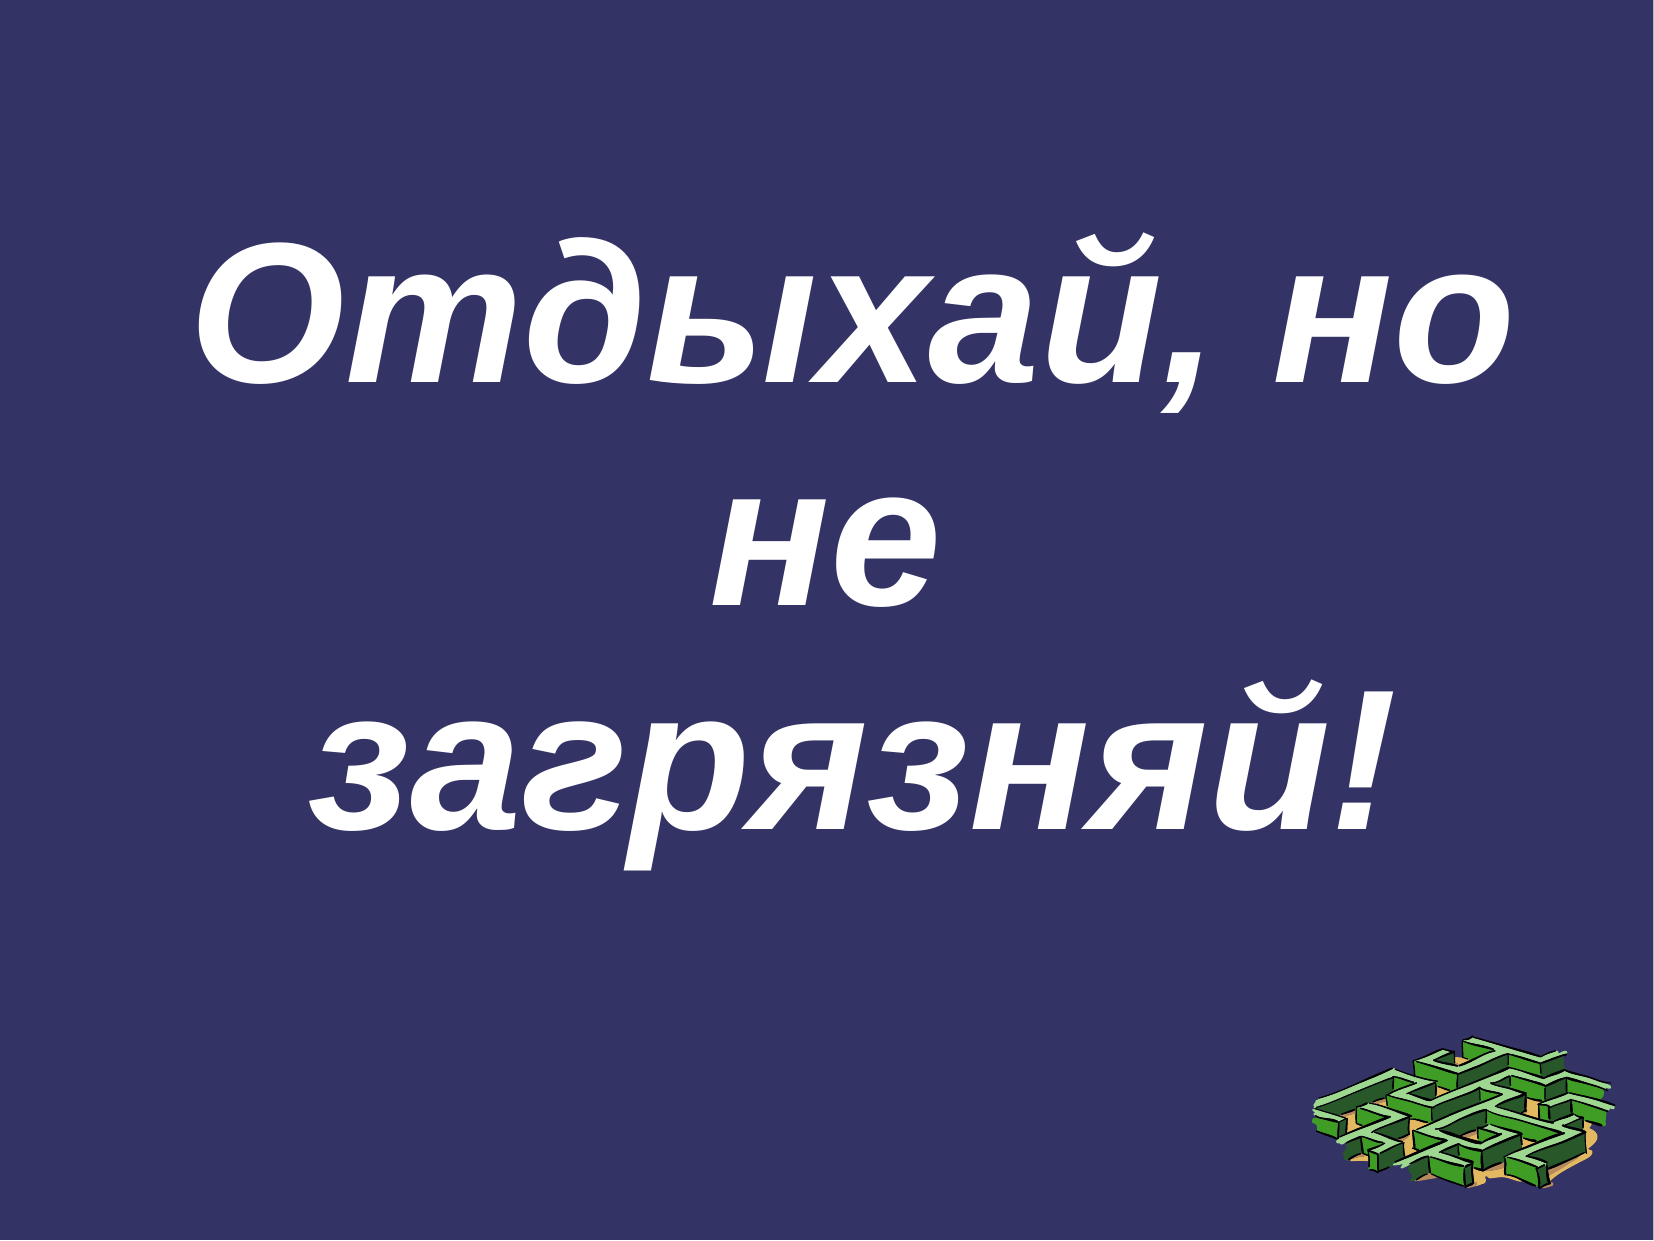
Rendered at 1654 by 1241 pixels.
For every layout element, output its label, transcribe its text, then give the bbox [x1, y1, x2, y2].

title Отдыхай, но не загрязняй! [112, 29, 1595, 1044]
